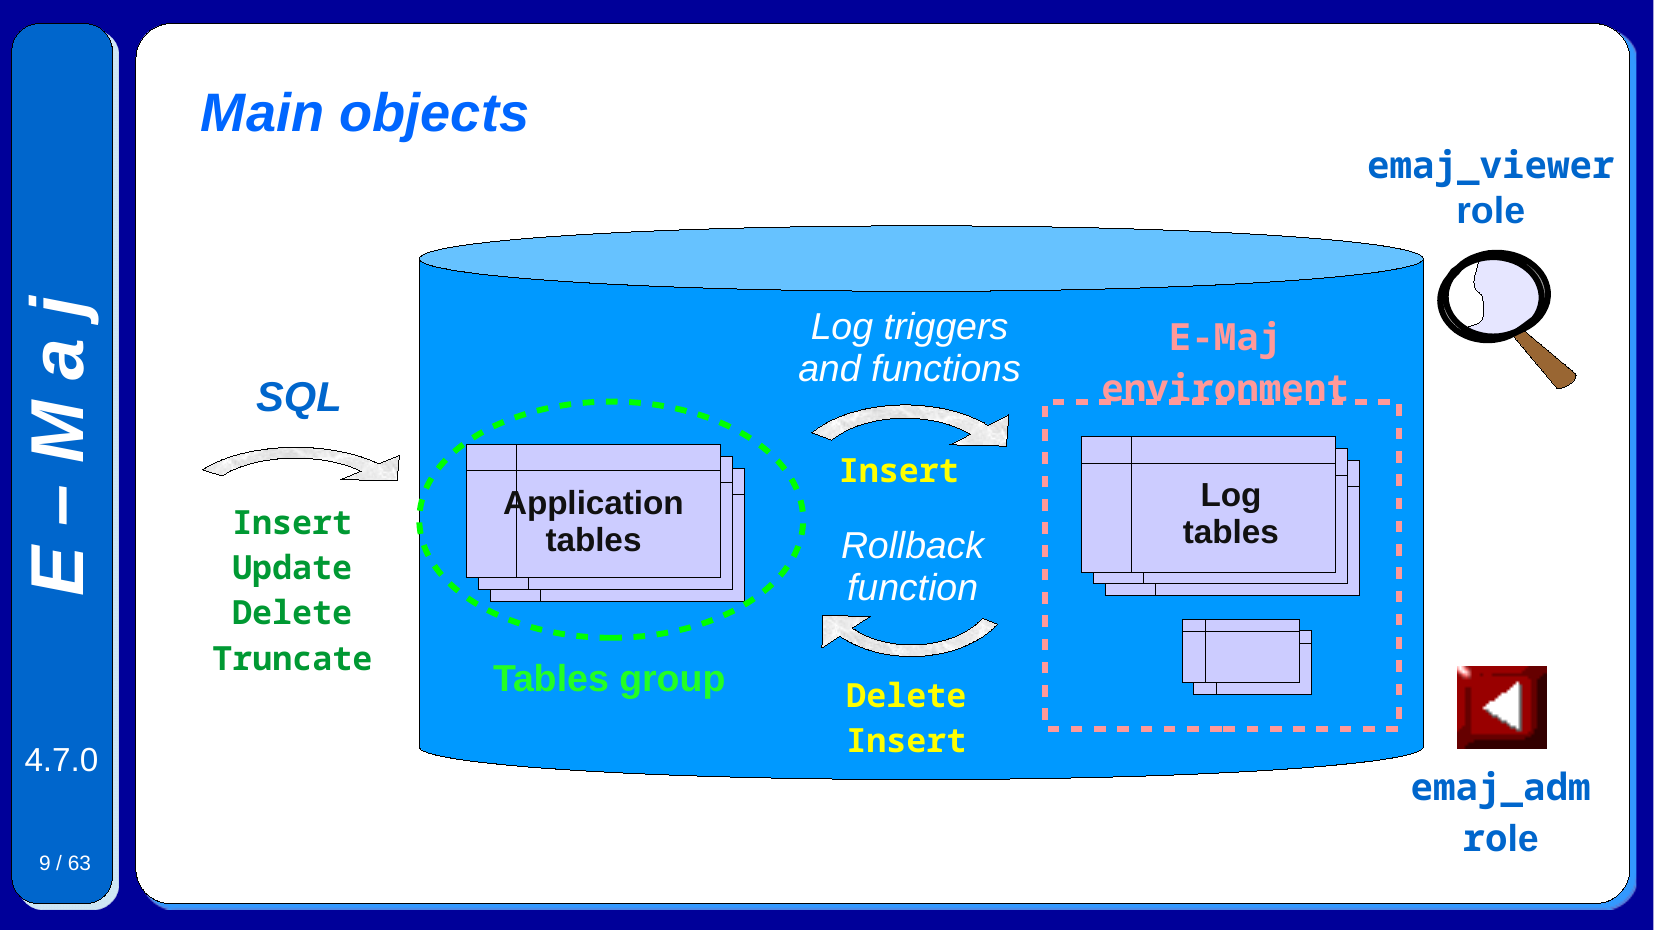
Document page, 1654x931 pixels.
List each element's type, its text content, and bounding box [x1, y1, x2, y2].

text_box Rollback function [755, 516, 1070, 616]
text_box Application tables [448, 476, 739, 569]
text_box Insert Update Delete Truncate [183, 491, 402, 661]
title Main objects [200, 34, 1575, 191]
text_box Tables group [478, 649, 768, 707]
text_box [202, 447, 400, 481]
text_box SQL [194, 366, 404, 428]
picture [1457, 666, 1547, 749]
text_box Log tables [1138, 468, 1323, 561]
text_box [419, 260, 1424, 780]
list For actions like: rename the table, change its schema, add/drop/rename a column, change a column type The log table structure is impacted 3 steps Remove the table from its tables group ALTER TABLE Add the table into its tables group Constraint: an E-Maj rollback to a prior mark will not be able to go beyond the structure change Idem to rename a sequence of change its schema [419, 225, 1424, 292]
text_box Log triggers and functions [761, 298, 1058, 398]
text_box Insert [817, 439, 981, 494]
text_box Delete Insert [802, 664, 1010, 759]
text_box E-Maj environment [1086, 303, 1369, 406]
text_box emaj_adm role [1395, 752, 1609, 859]
text_box emaj_viewer role [1352, 131, 1631, 233]
text_box [1440, 252, 1577, 389]
